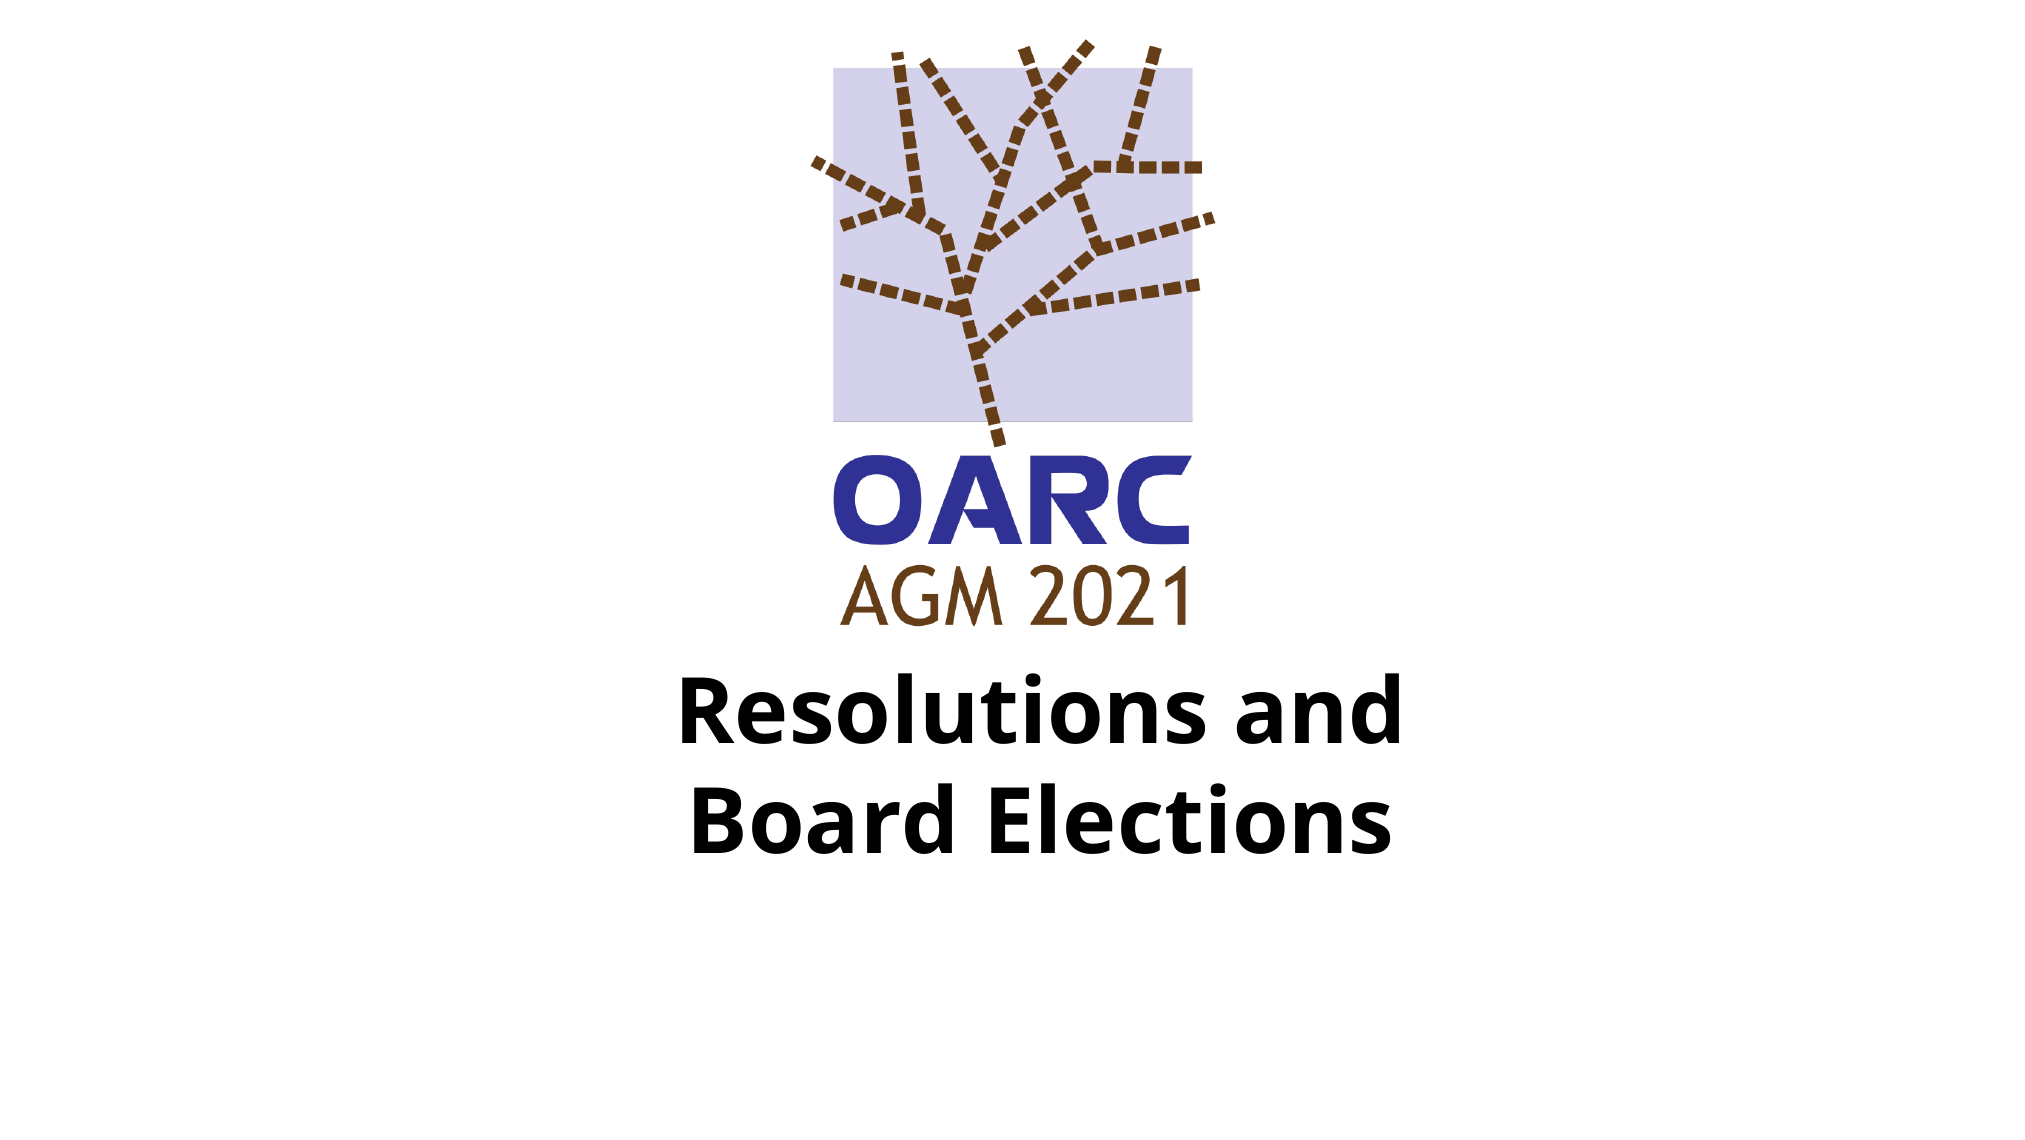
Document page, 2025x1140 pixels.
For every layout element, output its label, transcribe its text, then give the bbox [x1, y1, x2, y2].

picture [793, 39, 1232, 640]
list Resolutions and Board Elections [101, 643, 1924, 918]
